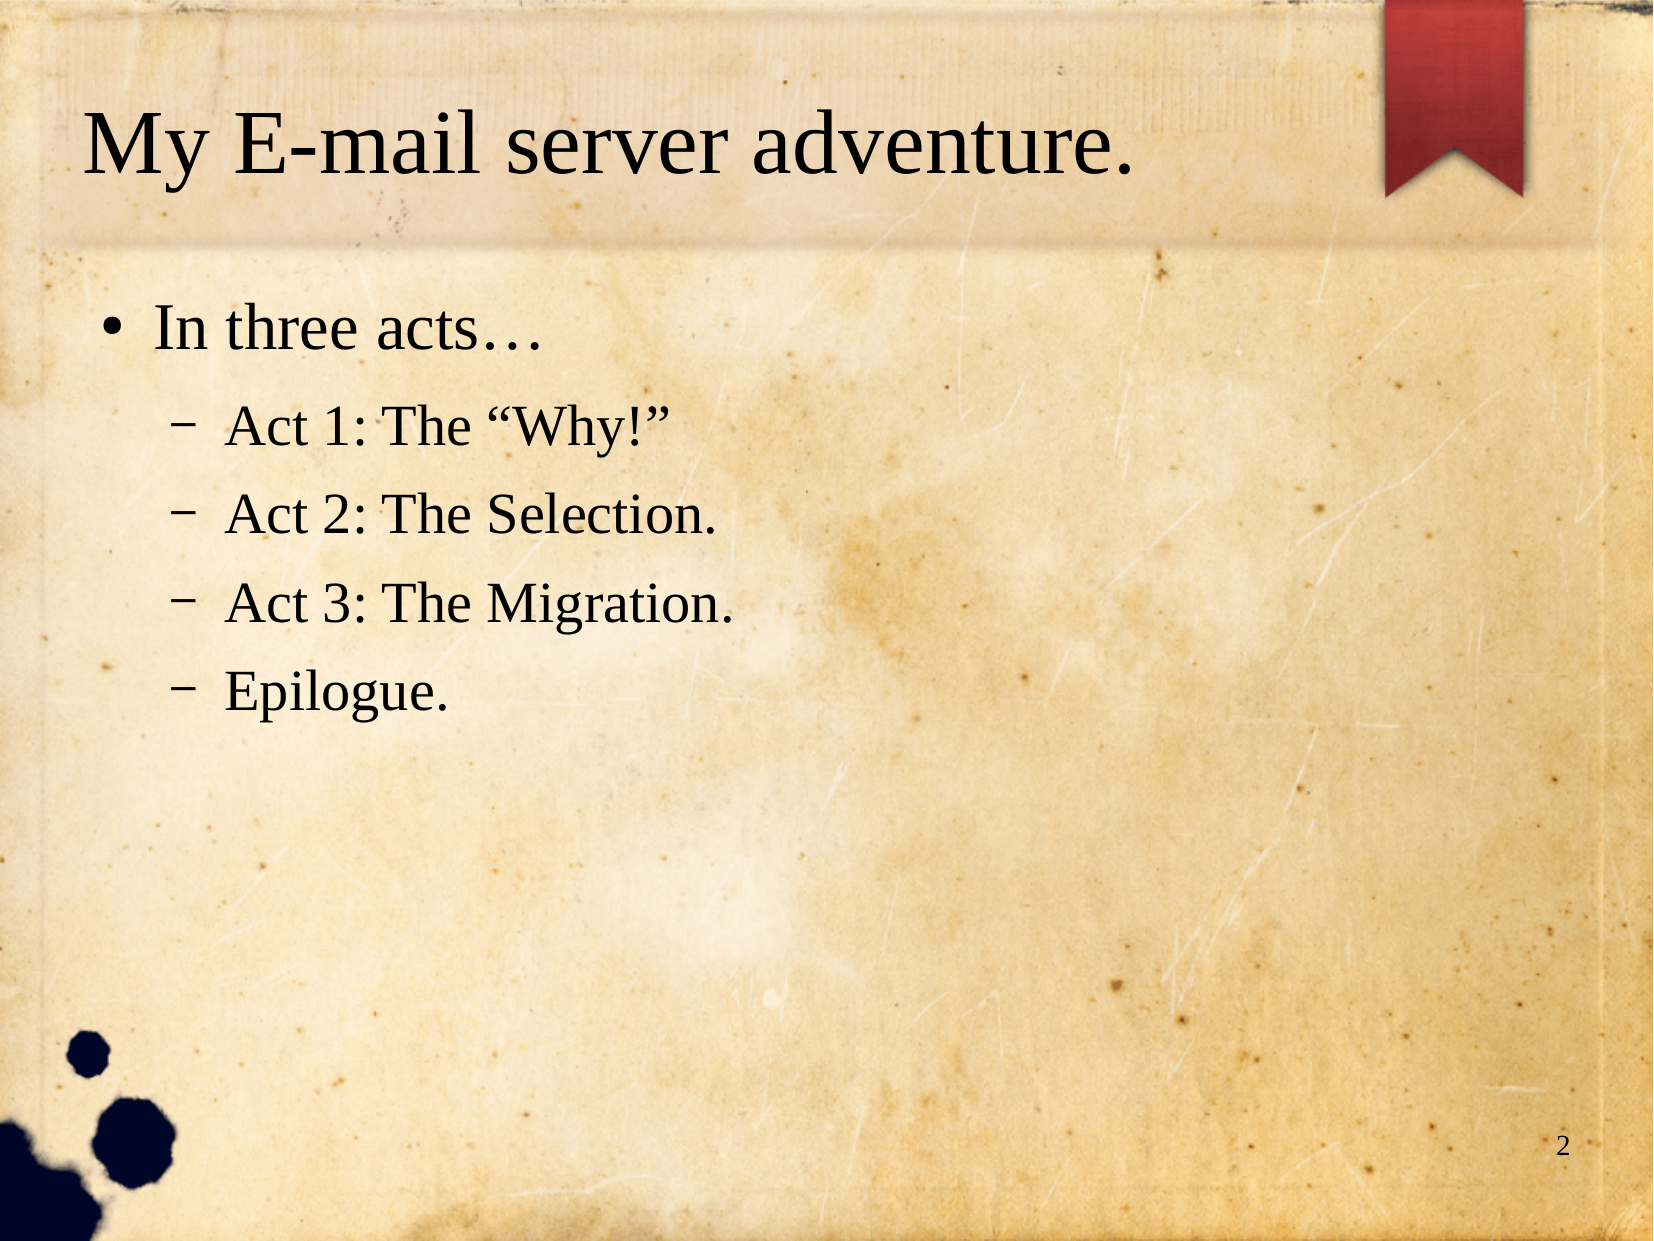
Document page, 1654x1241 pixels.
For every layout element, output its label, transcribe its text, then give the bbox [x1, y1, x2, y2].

picture [0, 0, 1654, 1241]
title My E-mail server adventure. [82, 49, 1347, 237]
list In three acts… Act 1: The “Why!” Act 2: The Selection. Act 3: The Migration. Epilogue. [82, 290, 1538, 1010]
